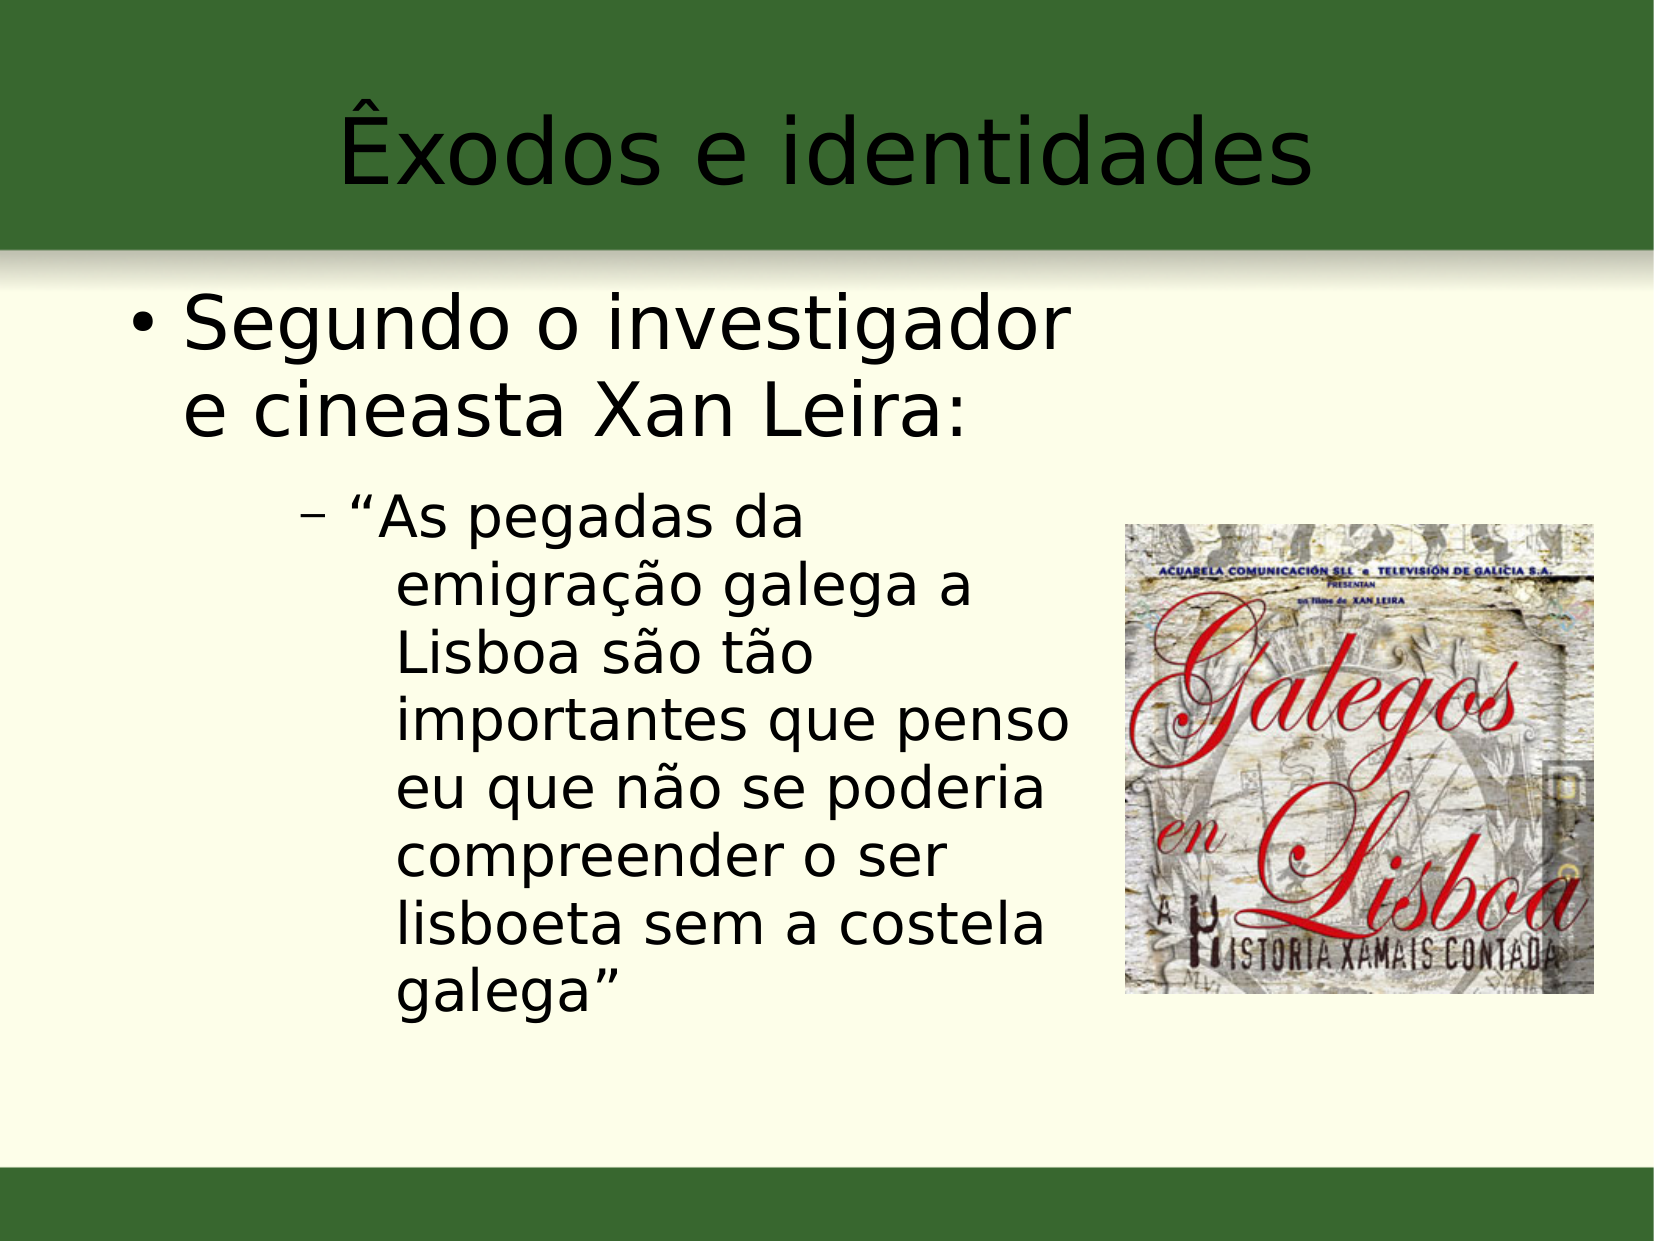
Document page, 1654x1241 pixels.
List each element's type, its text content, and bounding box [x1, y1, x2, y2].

picture [0, 0, 1654, 1241]
title Êxodos e identidades [82, 49, 1571, 257]
list Segundo o investigador e cineasta Xan Leira: “As pegadas da emigração galega a Lisboa são tão importantes que penso eu que não se poderia compreender o ser lisboeta sem a costela galega” [111, 279, 1088, 1099]
